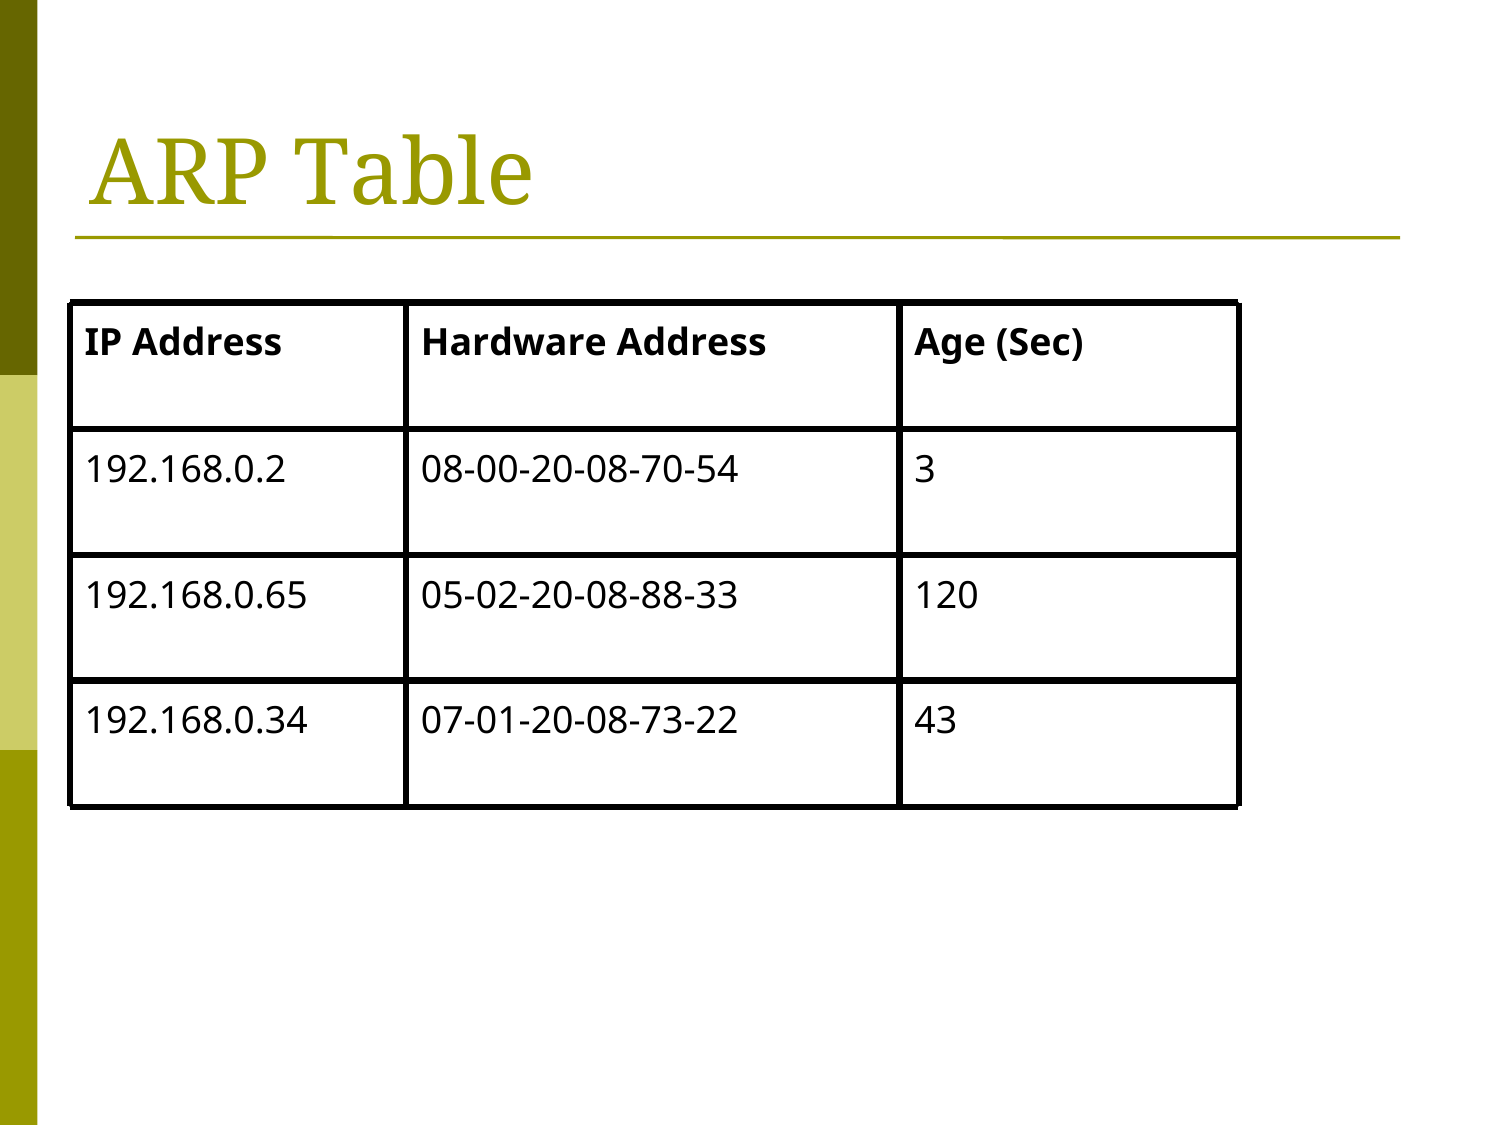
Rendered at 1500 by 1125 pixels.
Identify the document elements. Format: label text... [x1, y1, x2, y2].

text_box 192.168.0.2 [73, 432, 403, 552]
text_box IP Address [73, 306, 403, 426]
text_box 07-01-20-08-73-22 [409, 684, 896, 804]
text_box 3 [903, 432, 1236, 552]
text_box Age (Sec) [903, 306, 1236, 426]
text_box 08-00-20-08-70-54 [409, 432, 896, 552]
text_box 05-02-20-08-88-33 [409, 558, 896, 677]
text_box 120 [903, 558, 1236, 677]
text_box 43 [903, 684, 1236, 804]
text_box 192.168.0.65 [73, 558, 403, 677]
text_box Hardware Address [409, 306, 896, 426]
title ARP Table [74, 45, 1426, 234]
text_box 192.168.0.34 [73, 684, 403, 804]
